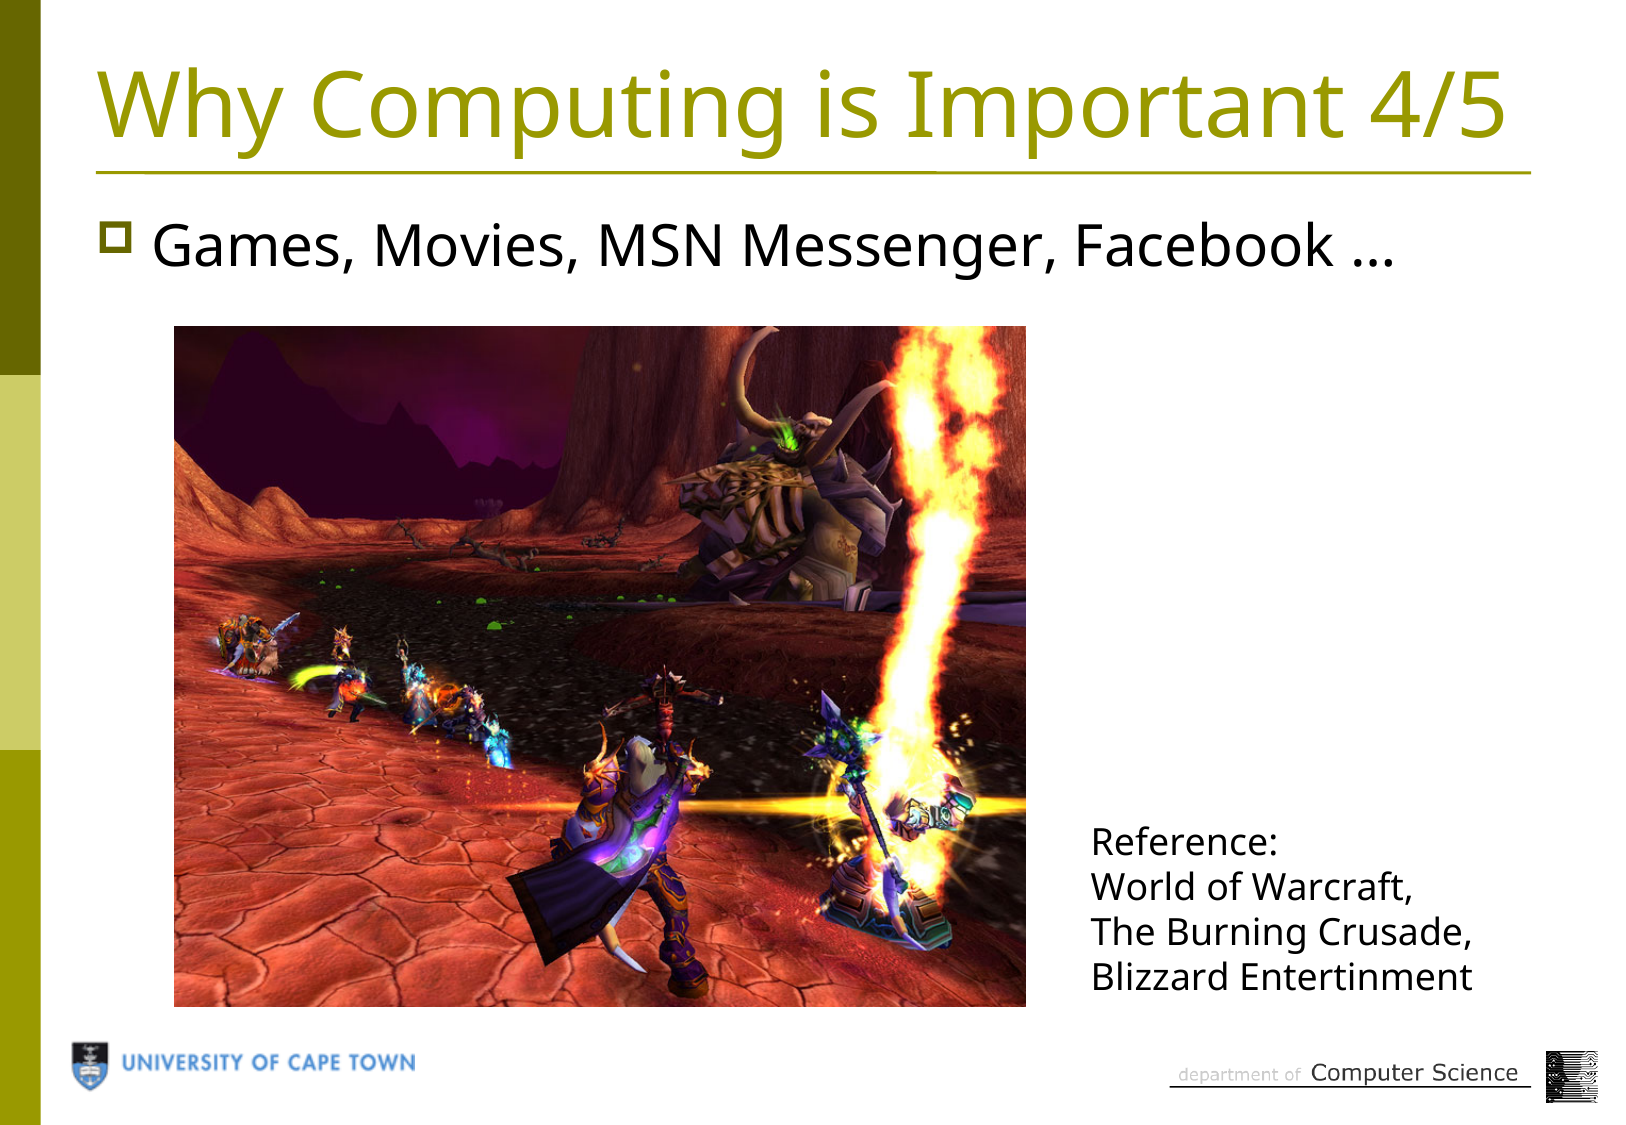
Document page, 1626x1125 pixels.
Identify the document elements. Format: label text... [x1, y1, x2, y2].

title Why Computing is Important 4/5 [81, 45, 1544, 173]
picture [174, 326, 1026, 1007]
picture [1546, 1051, 1598, 1103]
picture [61, 1024, 415, 1103]
picture [1169, 1043, 1532, 1091]
text_box Reference: World of Warcraft, The Burning Crusade, Blizzard Entertinment [1075, 810, 1499, 1007]
list Games, Movies, MSN Messenger, Facebook … [81, 196, 1544, 1006]
